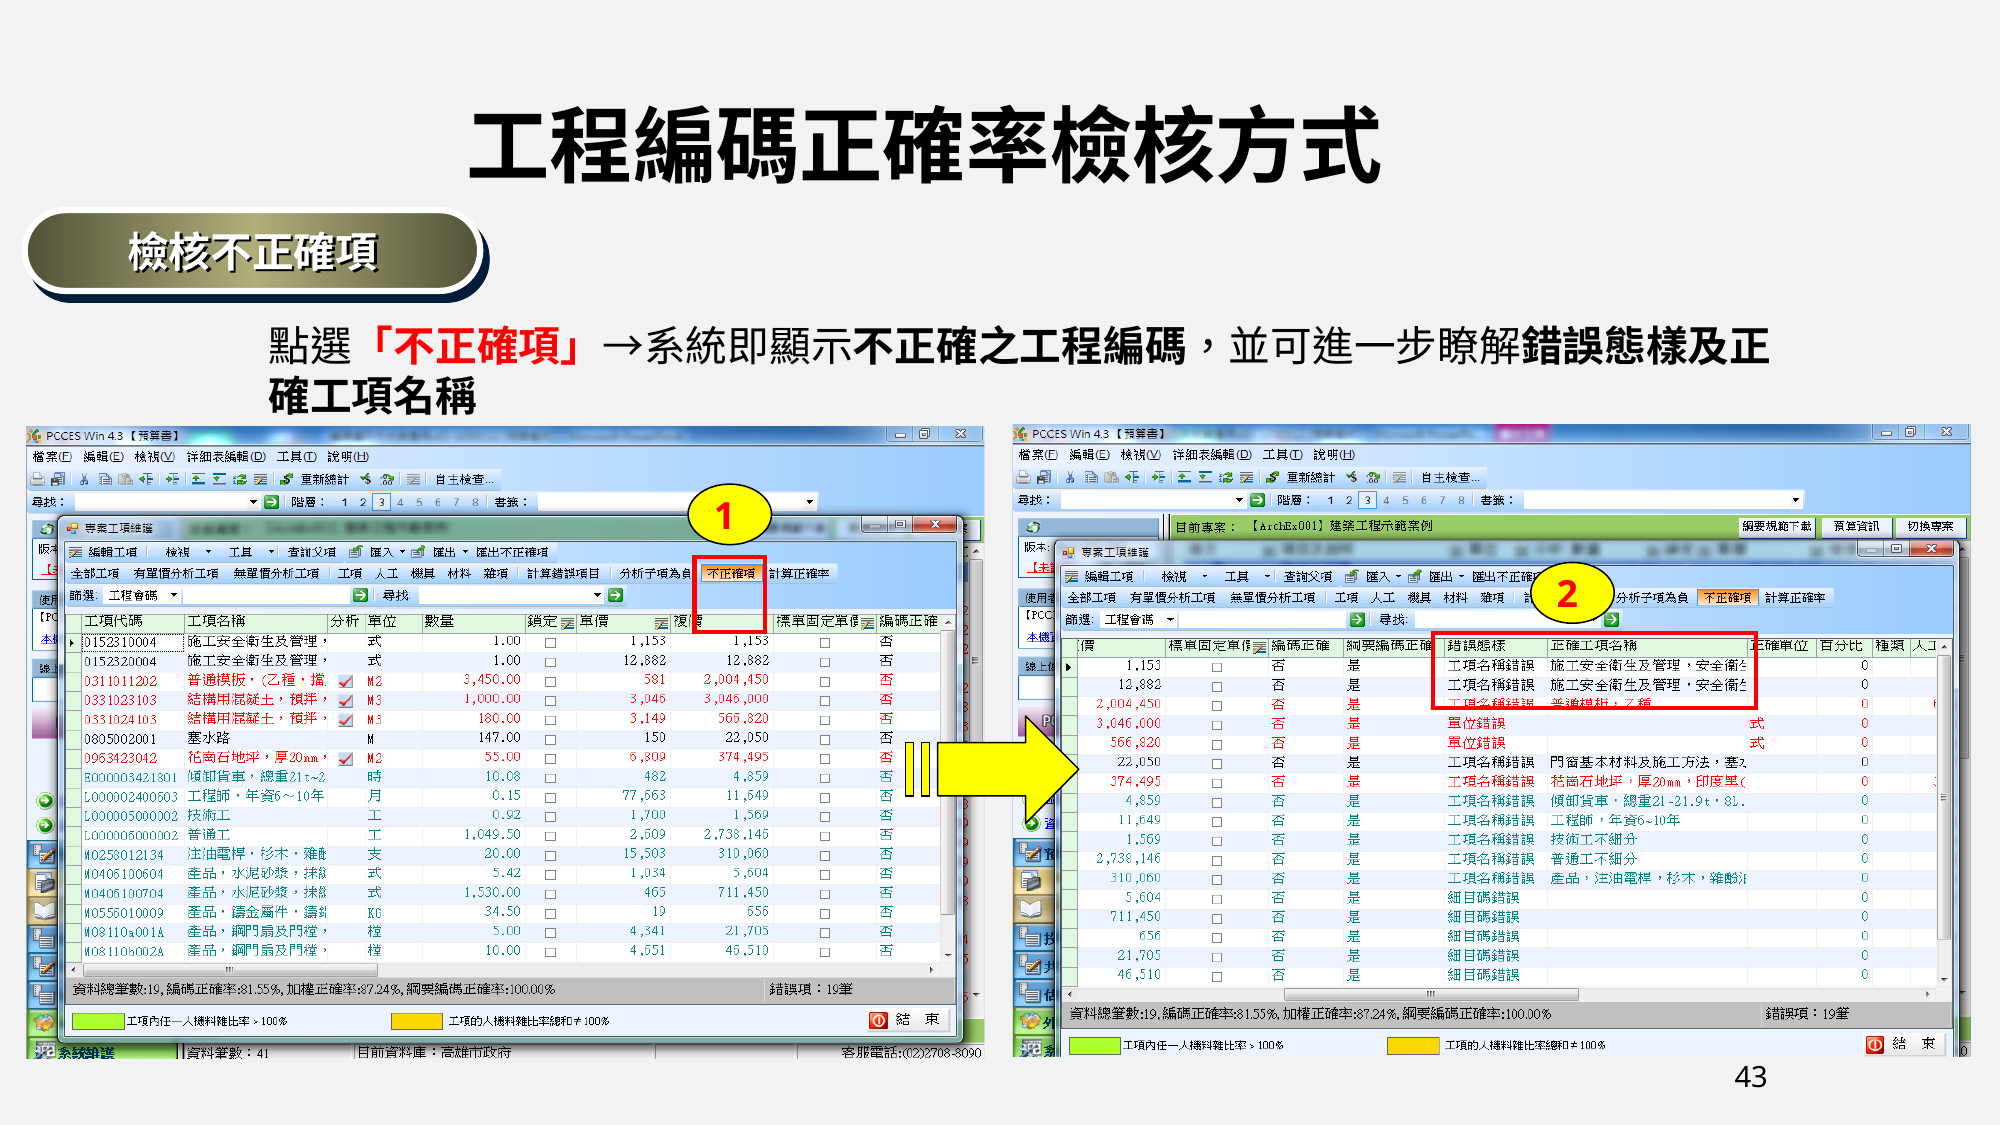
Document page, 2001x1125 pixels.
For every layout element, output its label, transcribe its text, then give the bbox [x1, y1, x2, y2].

text_box [688, 494, 699, 535]
text_box [905, 742, 914, 796]
text_box [694, 557, 766, 618]
text_box 檢核不正確項 [24, 210, 481, 291]
text_box [1601, 570, 1615, 616]
picture [26, 426, 985, 1059]
text_box [1530, 572, 1541, 613]
text_box [921, 742, 930, 796]
text_box [937, 716, 1079, 824]
text_box [1432, 633, 1756, 694]
text_box 點選「不正確項」→系統即顯示不正確之工程編碼，並可進一步瞭解錯誤態樣及正確工項名稱 [253, 312, 1798, 427]
text_box [758, 492, 772, 537]
text_box 工程編碼正確率檢核方式 [24, 84, 1825, 202]
text_box 2 [1541, 562, 1601, 624]
text_box 1 [699, 484, 758, 545]
text_box 43 [1518, 1051, 1985, 1104]
picture [1012, 424, 1971, 1057]
